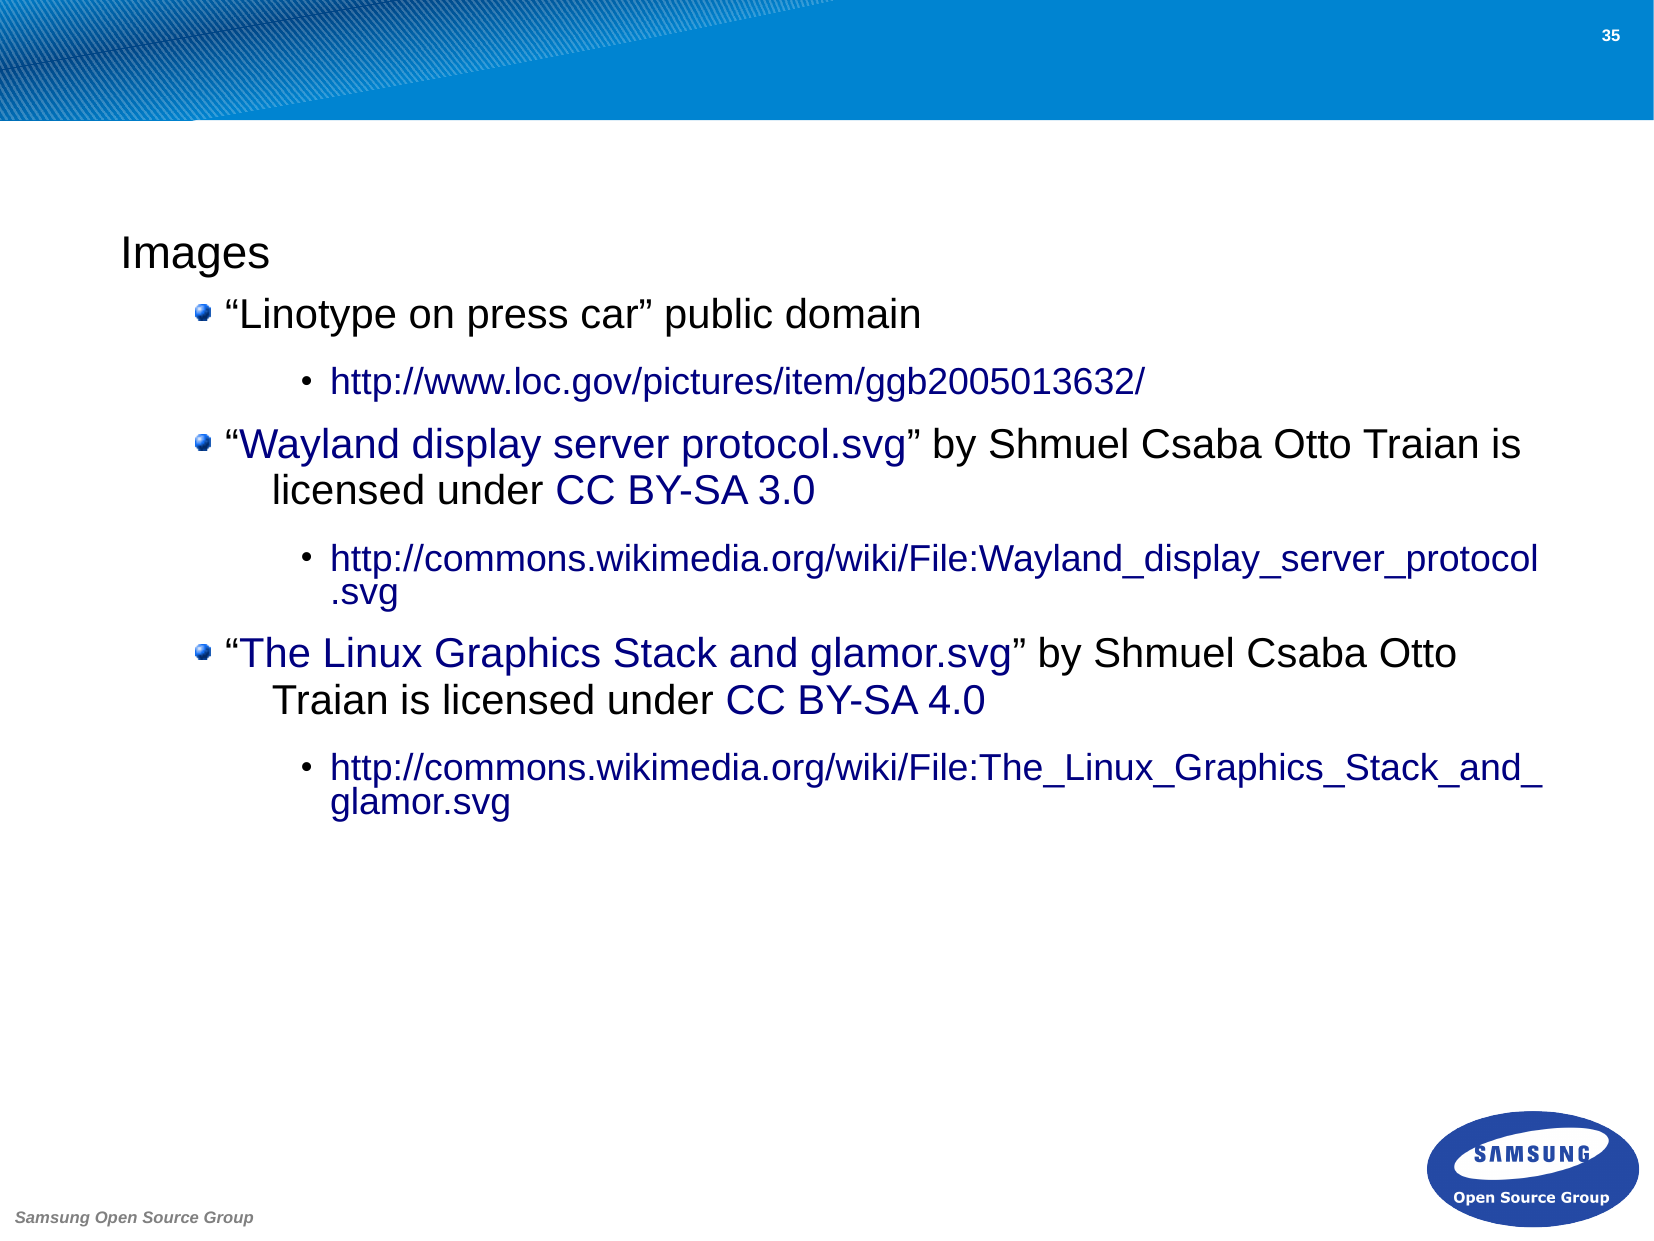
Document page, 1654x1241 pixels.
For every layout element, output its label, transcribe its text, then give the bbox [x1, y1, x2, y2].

picture [1425, 1109, 1641, 1230]
list Images “Linotype on press car” public domain http://www.loc.gov/pictures/item/ggb2005013632/ “Wayland display server protocol.svg” by Shmuel Csaba Otto Traian is licensed under CC BY-SA 3.0 http://commons.wikimedia.org/wiki/File:Wayland_display_server_protocol.svg “The Linux Graphics Stack and glamor.svg” by Shmuel Csaba Otto Traian is licensed under CC BY-SA 4.0 http://commons.wikimedia.org/wiki/File:The_Linux_Graphics_Stack_and_glamor.svg [90, 225, 1545, 945]
